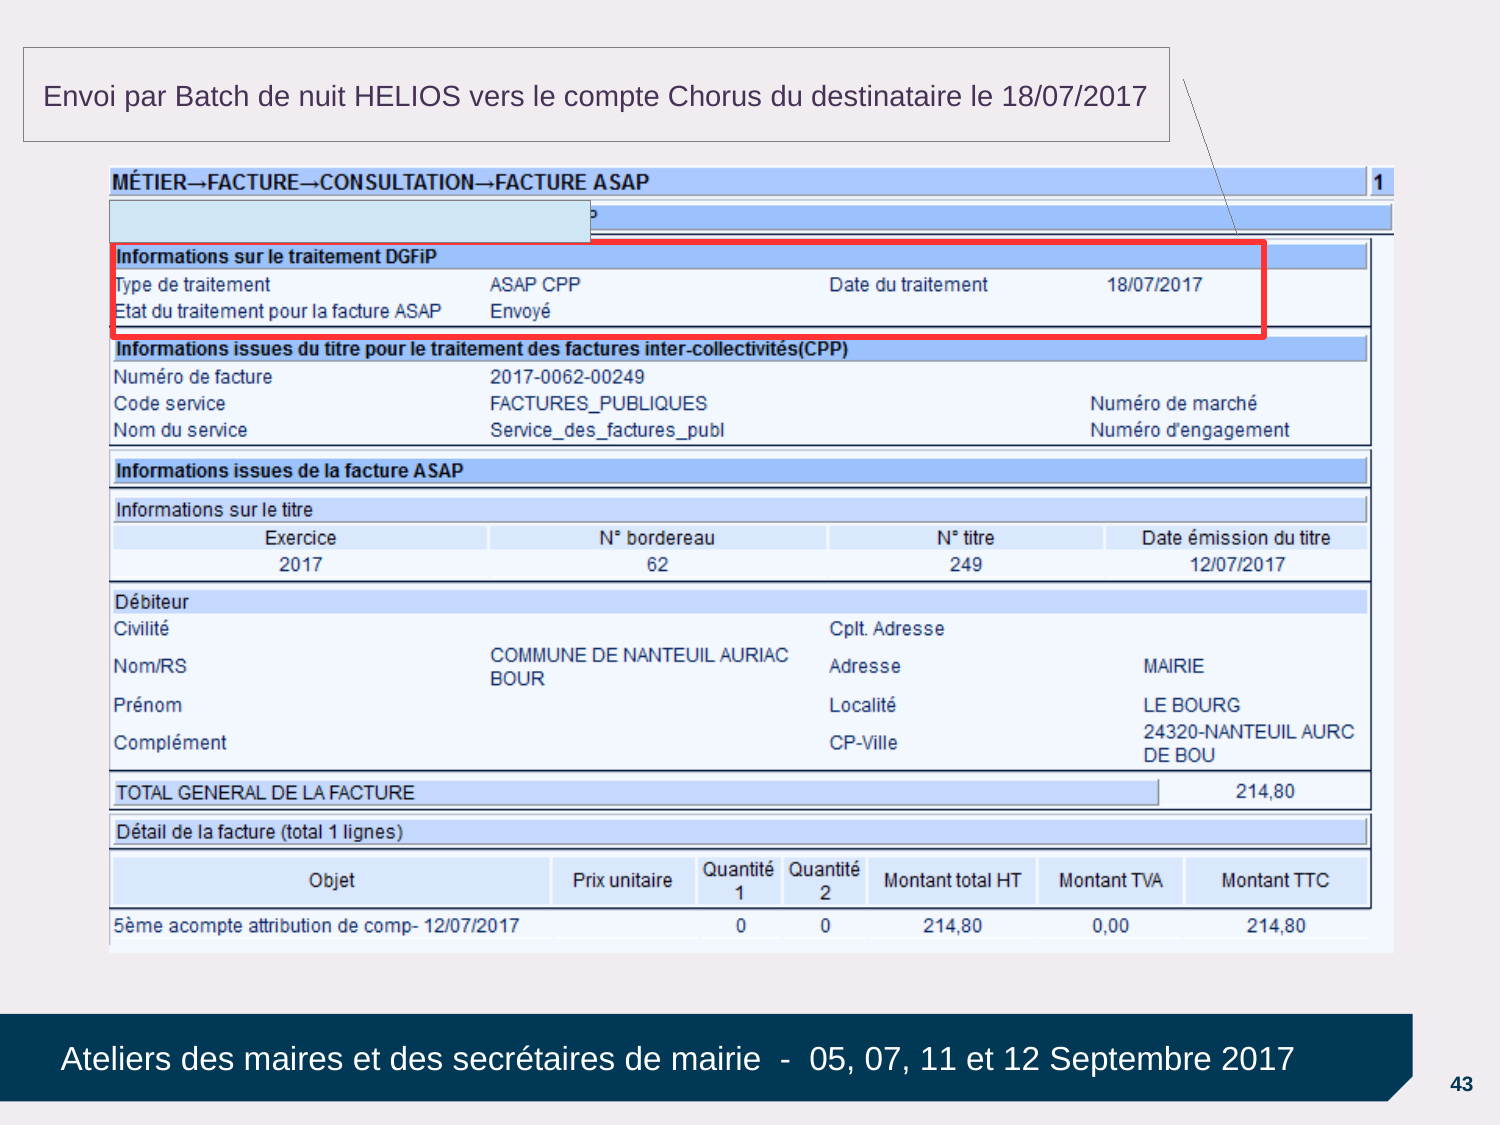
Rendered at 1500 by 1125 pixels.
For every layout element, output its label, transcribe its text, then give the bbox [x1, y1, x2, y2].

text_box Envoi par Batch de nuit HELIOS vers le compte Chorus du destinataire le 18/07/2017 [24, 47, 1169, 142]
picture [116, 245, 1261, 334]
picture [109, 165, 1394, 953]
text_box [109, 200, 591, 243]
